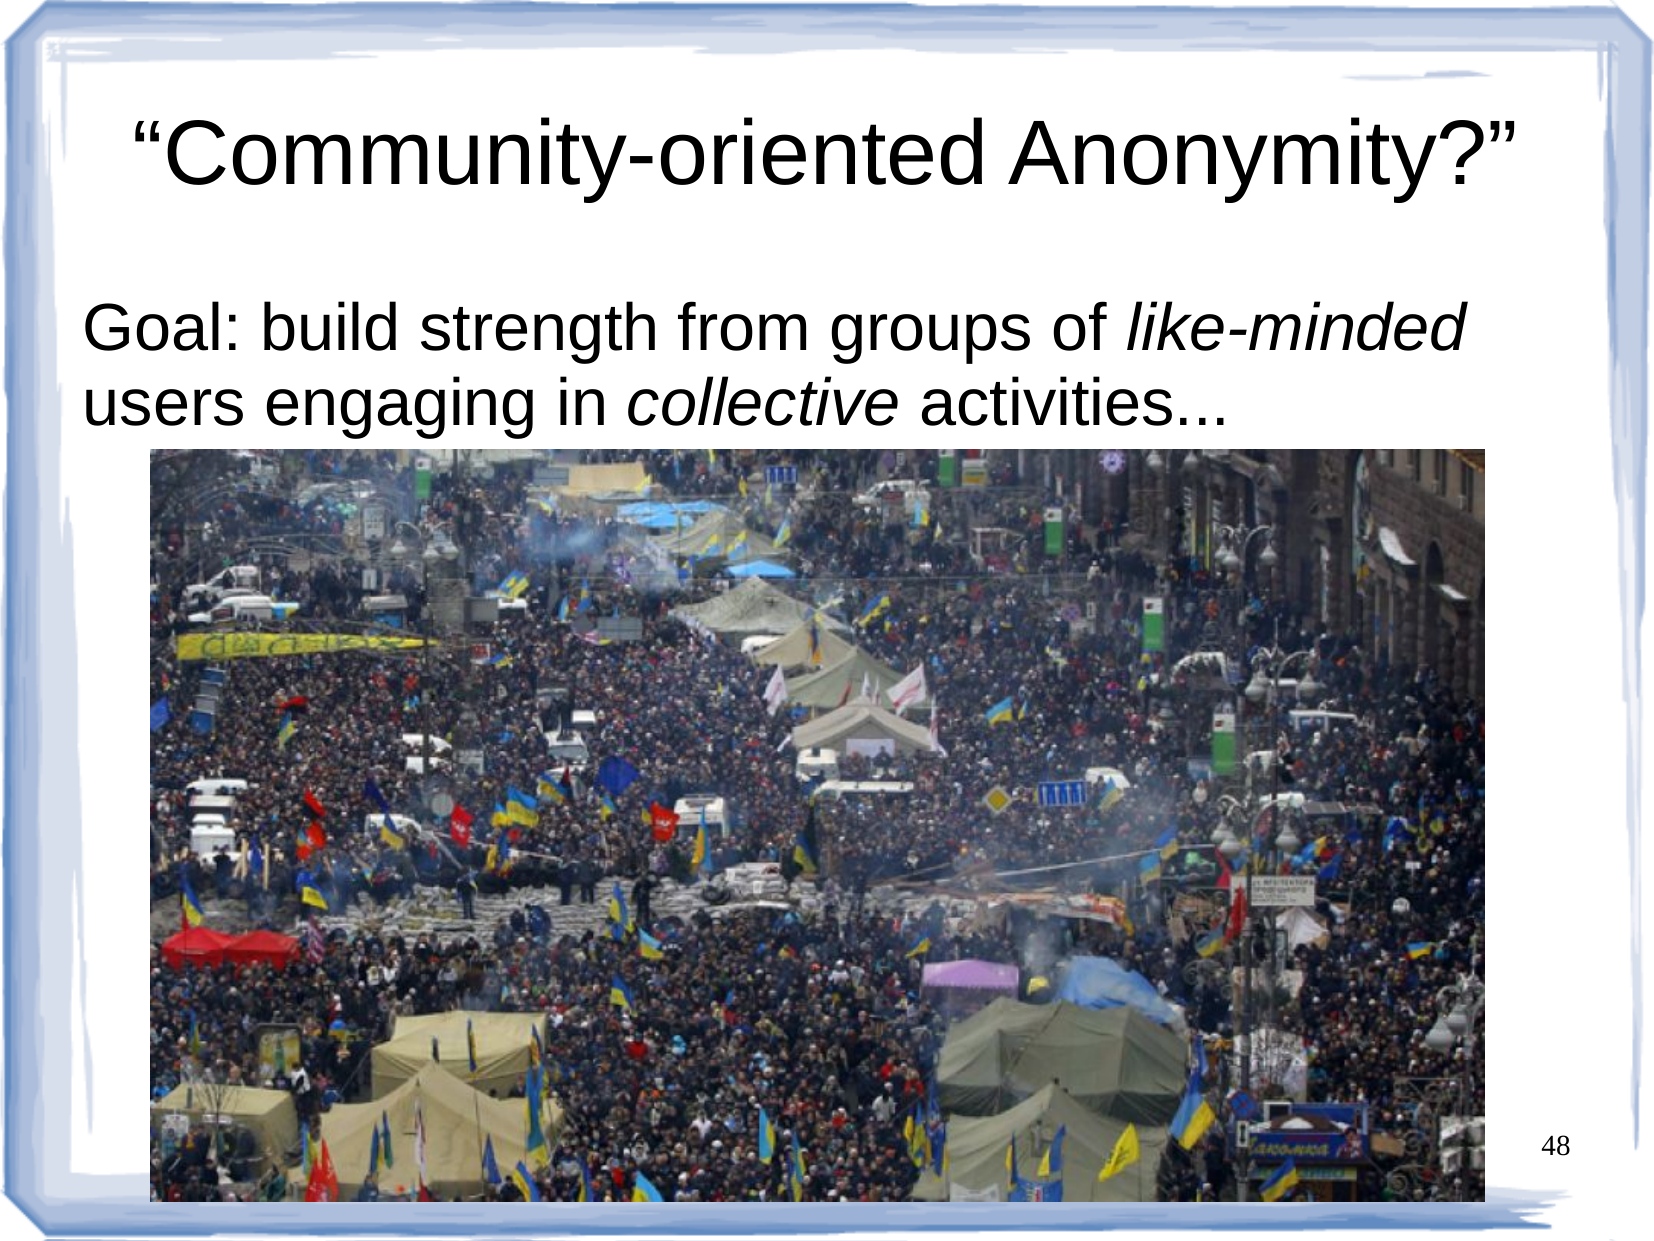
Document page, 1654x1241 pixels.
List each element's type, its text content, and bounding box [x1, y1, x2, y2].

picture [0, 0, 1654, 1241]
list Goal: build strength from groups of like-minded users engaging in collective activities... [82, 290, 1571, 1109]
title “Community-oriented Anonymity?” [82, 49, 1571, 257]
